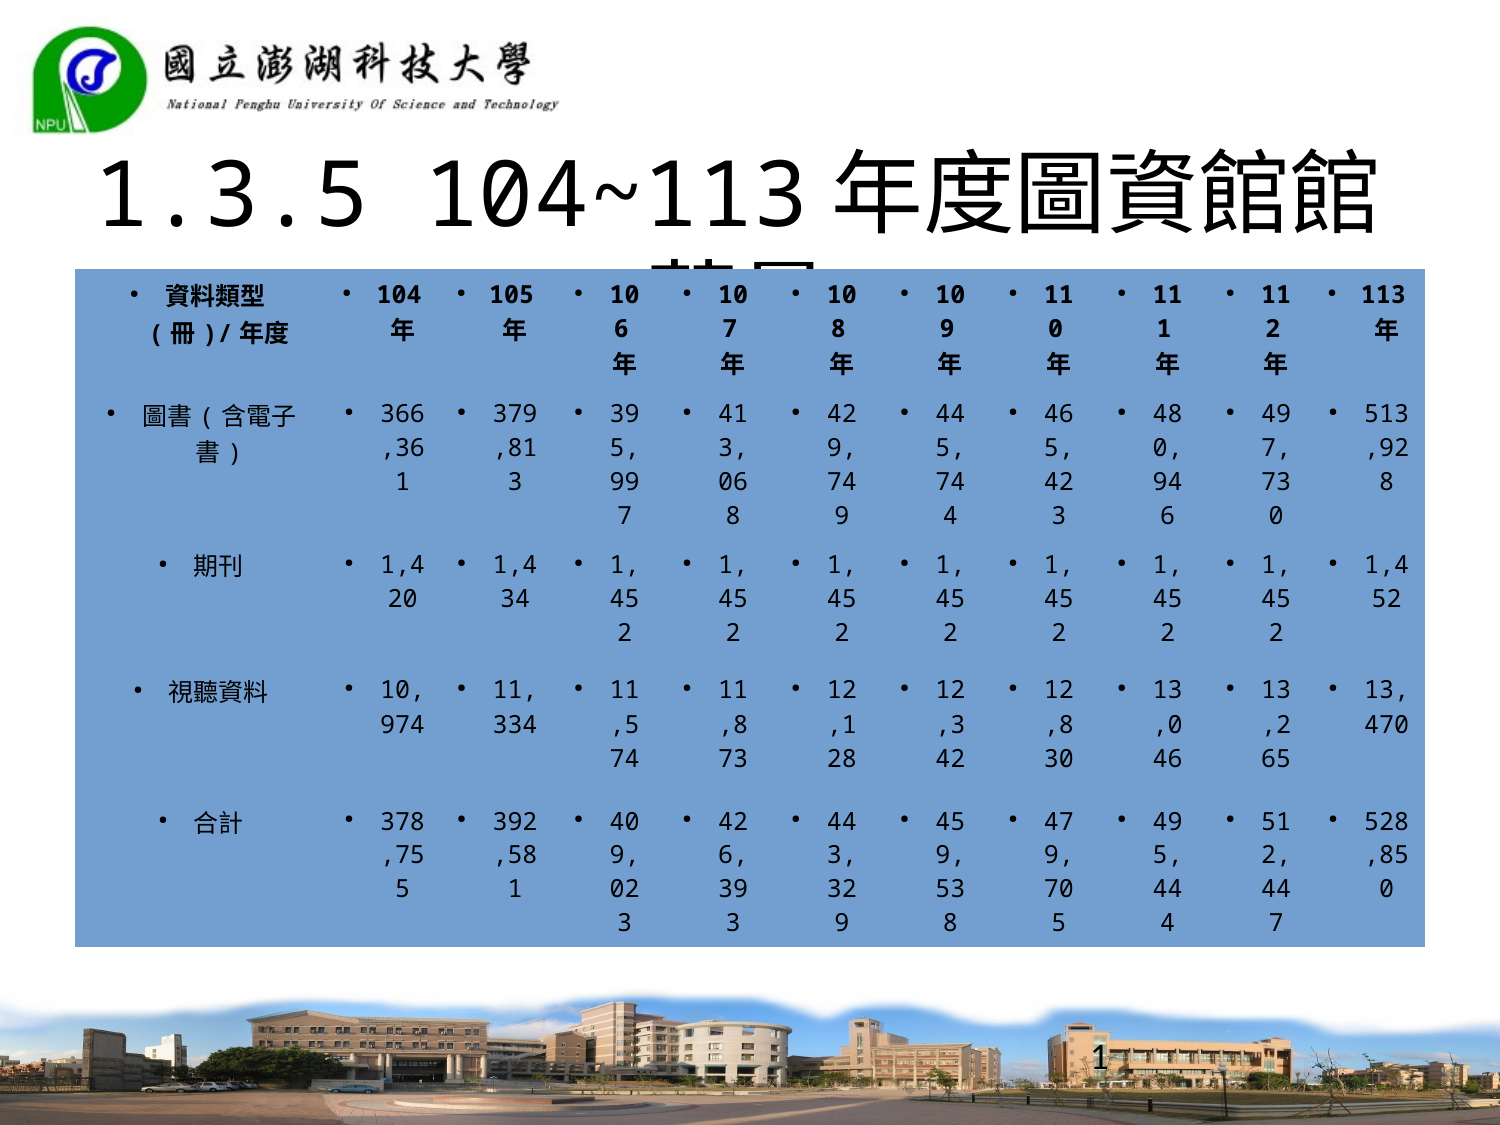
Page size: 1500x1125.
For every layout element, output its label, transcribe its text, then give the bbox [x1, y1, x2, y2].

table_cell 1,452 [1204, 539, 1313, 665]
table_header 111年 [1096, 269, 1204, 389]
table_header 113年 [1313, 269, 1425, 389]
table_cell 13,470 [1313, 665, 1425, 796]
table_cell 1,420 [328, 539, 442, 665]
table_header 105年 [442, 269, 553, 389]
table_cell 378,755 [328, 796, 442, 947]
table_cell 395,997 [553, 389, 661, 539]
table_cell 13,046 [1096, 665, 1204, 796]
table_cell 445,744 [878, 389, 987, 539]
table_cell 495,444 [1096, 796, 1204, 947]
table_cell 10,974 [328, 665, 442, 796]
table_cell 429,749 [770, 389, 878, 539]
table_cell 11,334 [442, 665, 553, 796]
table_cell 13,265 [1204, 665, 1313, 796]
table_cell 497,730 [1204, 389, 1313, 539]
table_header 107年 [661, 269, 770, 389]
table_header 108年 [770, 269, 878, 389]
table_header 110年 [987, 269, 1096, 389]
table_header 106年 [553, 269, 661, 389]
table_cell 1,452 [987, 539, 1096, 665]
table_cell 366,361 [328, 389, 442, 539]
table_cell 1,452 [770, 539, 878, 665]
table_cell 465,423 [987, 389, 1096, 539]
table_cell 11,574 [553, 665, 661, 796]
table_cell 1,452 [661, 539, 770, 665]
table_header 112年 [1204, 269, 1313, 389]
table_cell 1,452 [1096, 539, 1204, 665]
table_cell 合計 [75, 796, 328, 947]
table_cell 459,538 [878, 796, 987, 947]
table_cell 期刊 [75, 539, 328, 665]
table_cell 426,393 [661, 796, 770, 947]
table_header 104年 [328, 269, 442, 389]
table_cell 11,873 [661, 665, 770, 796]
table_cell 480,946 [1096, 389, 1204, 539]
table_cell 513,928 [1313, 389, 1425, 539]
table_cell 413,068 [661, 389, 770, 539]
table_cell 1,452 [878, 539, 987, 665]
table_header 資料類型(冊)/年度 [75, 269, 328, 389]
table_cell 1,434 [442, 539, 553, 665]
table_cell 視聽資料 [75, 665, 328, 796]
table_header 109年 [878, 269, 987, 389]
table_cell 1,452 [553, 539, 661, 665]
table_cell 圖書(含電子書) [75, 389, 328, 539]
table_cell 1,452 [1313, 539, 1425, 665]
table_cell 528,850 [1313, 796, 1425, 947]
title 1.3.5 104~113年度圖資館館藏量 [41, 126, 1436, 244]
table_cell 512,447 [1204, 796, 1313, 947]
table_cell 409,023 [553, 796, 661, 947]
table_cell 12,830 [987, 665, 1096, 796]
table_cell 479,705 [987, 796, 1096, 947]
table_cell 379,813 [442, 389, 553, 539]
table_cell 12,128 [770, 665, 878, 796]
text_box 1 [1074, 1024, 1426, 1103]
table_cell 12,342 [878, 665, 987, 796]
table_cell 443,329 [770, 796, 878, 947]
table_cell 392,581 [442, 796, 553, 947]
